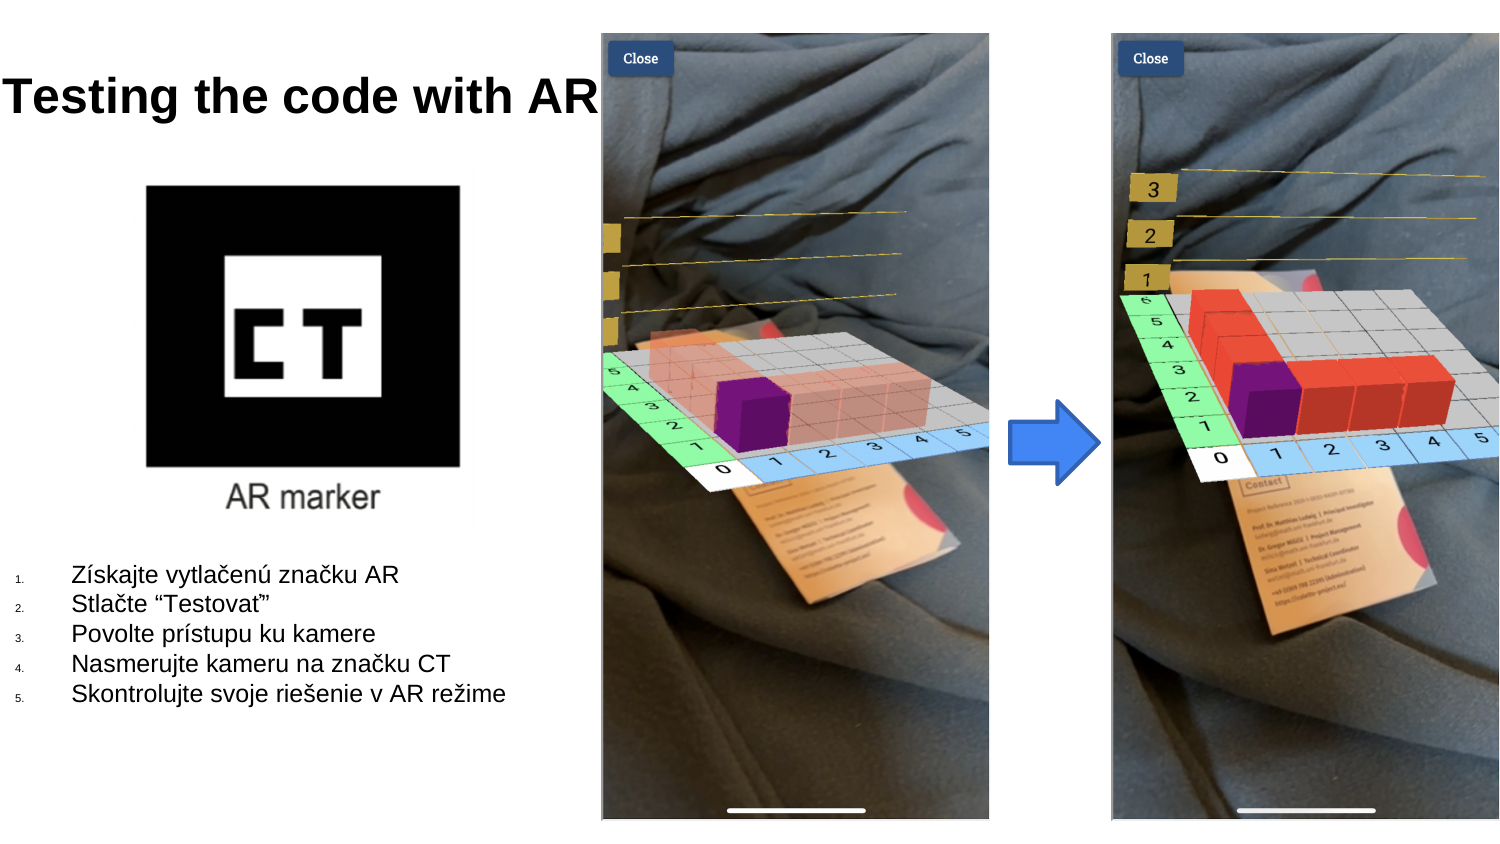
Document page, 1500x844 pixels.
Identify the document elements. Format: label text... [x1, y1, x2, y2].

picture [1111, 33, 1500, 822]
picture [601, 33, 991, 822]
text_box [1010, 401, 1099, 485]
picture [131, 166, 476, 532]
text_box Testing the code with AR [0, 55, 601, 294]
text_box Získajte vytlačenú značku AR Stlačte “Testovať” Povolte prístupu ku kamere Nasmerujte kameru na značku CT Skontrolujte svoje riešenie v AR režime [0, 550, 601, 718]
